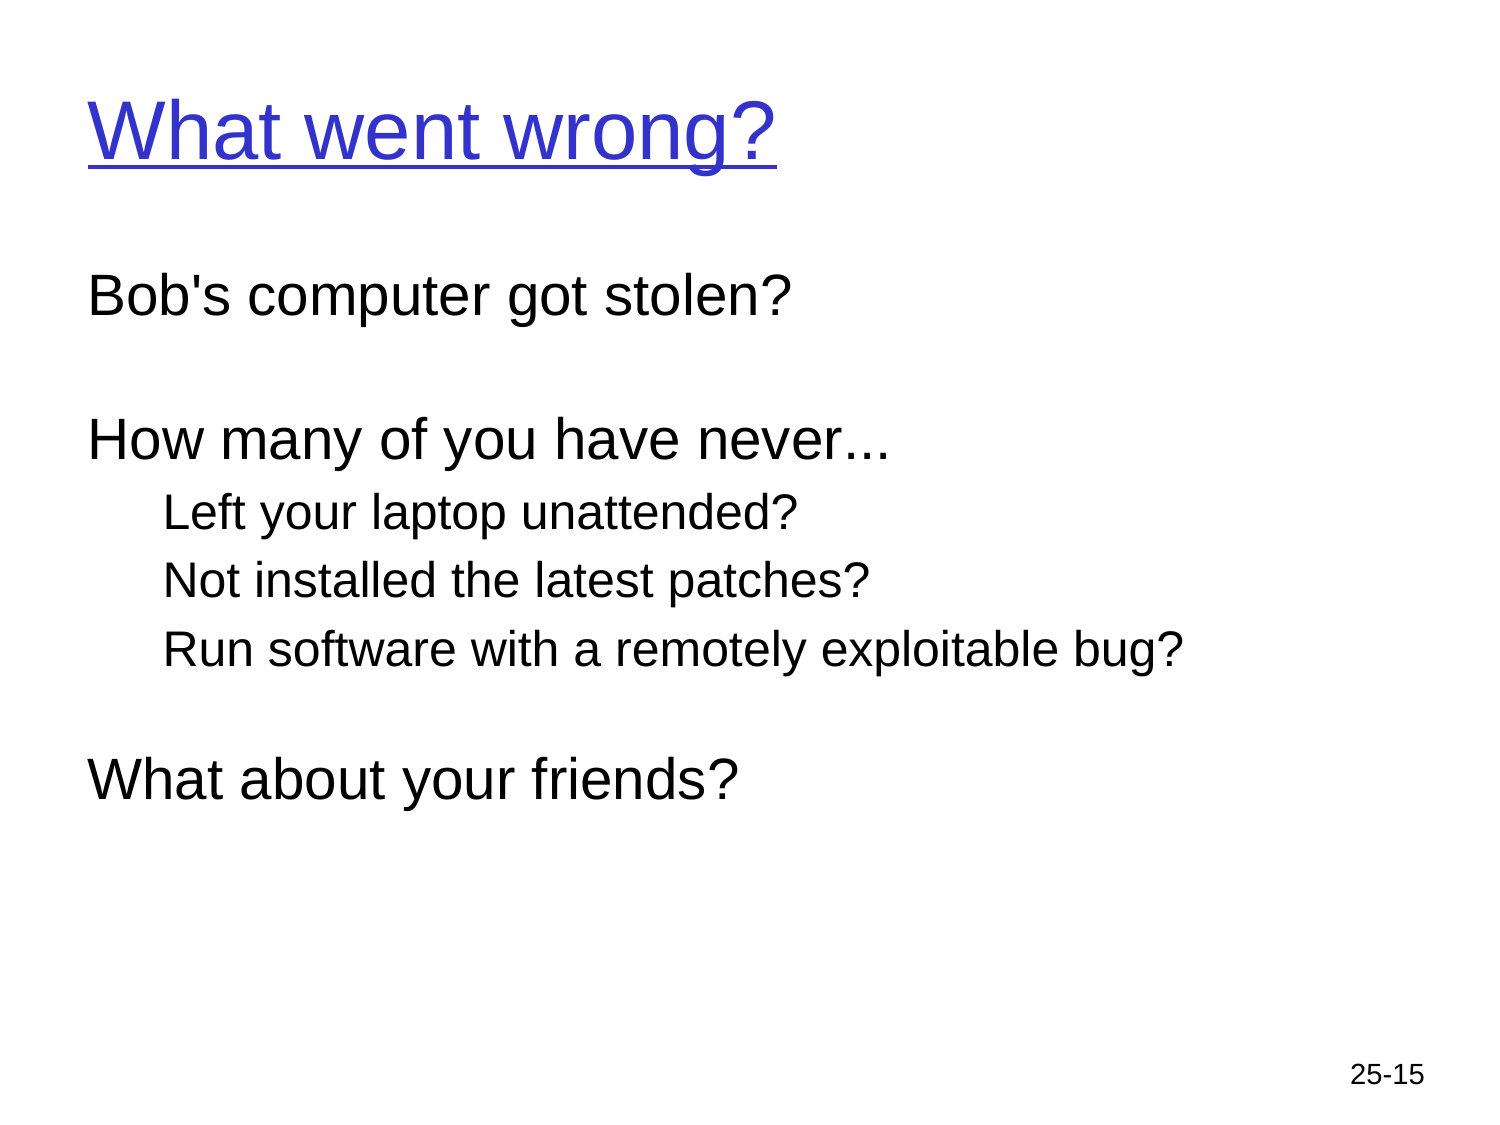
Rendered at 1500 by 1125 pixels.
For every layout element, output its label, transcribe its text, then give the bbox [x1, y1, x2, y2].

title What went wrong? [87, 23, 1363, 239]
list Bob's computer got stolen? How many of you have never... Left your laptop unattended? Not installed the latest patches? Run software with a remotely exploitable bug? What about your friends? [87, 262, 1363, 1026]
